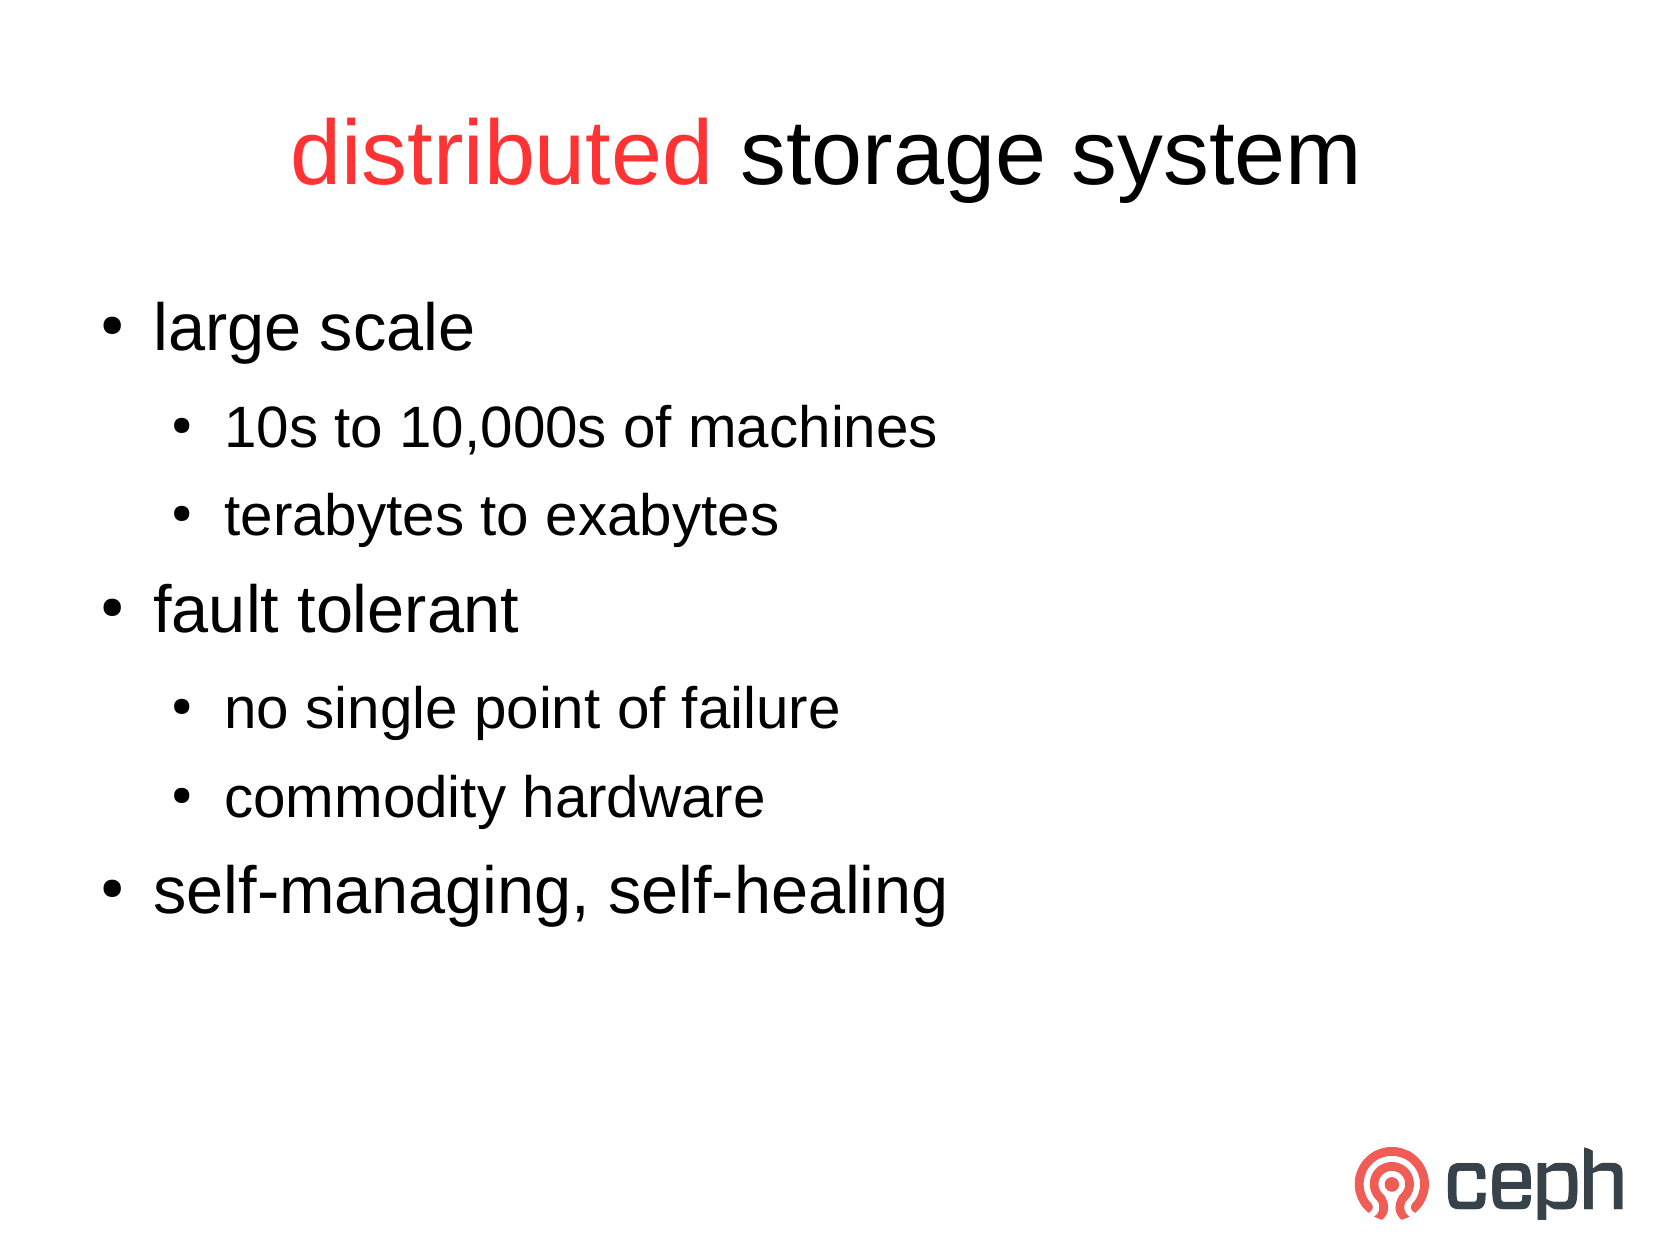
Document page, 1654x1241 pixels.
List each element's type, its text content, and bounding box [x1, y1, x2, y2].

title distributed storage system [82, 49, 1571, 257]
picture [1308, 1100, 1654, 1241]
list large scale 10s to 10,000s of machines terabytes to exabytes fault tolerant no single point of failure commodity hardware self-managing, self-healing [82, 290, 1571, 1109]
